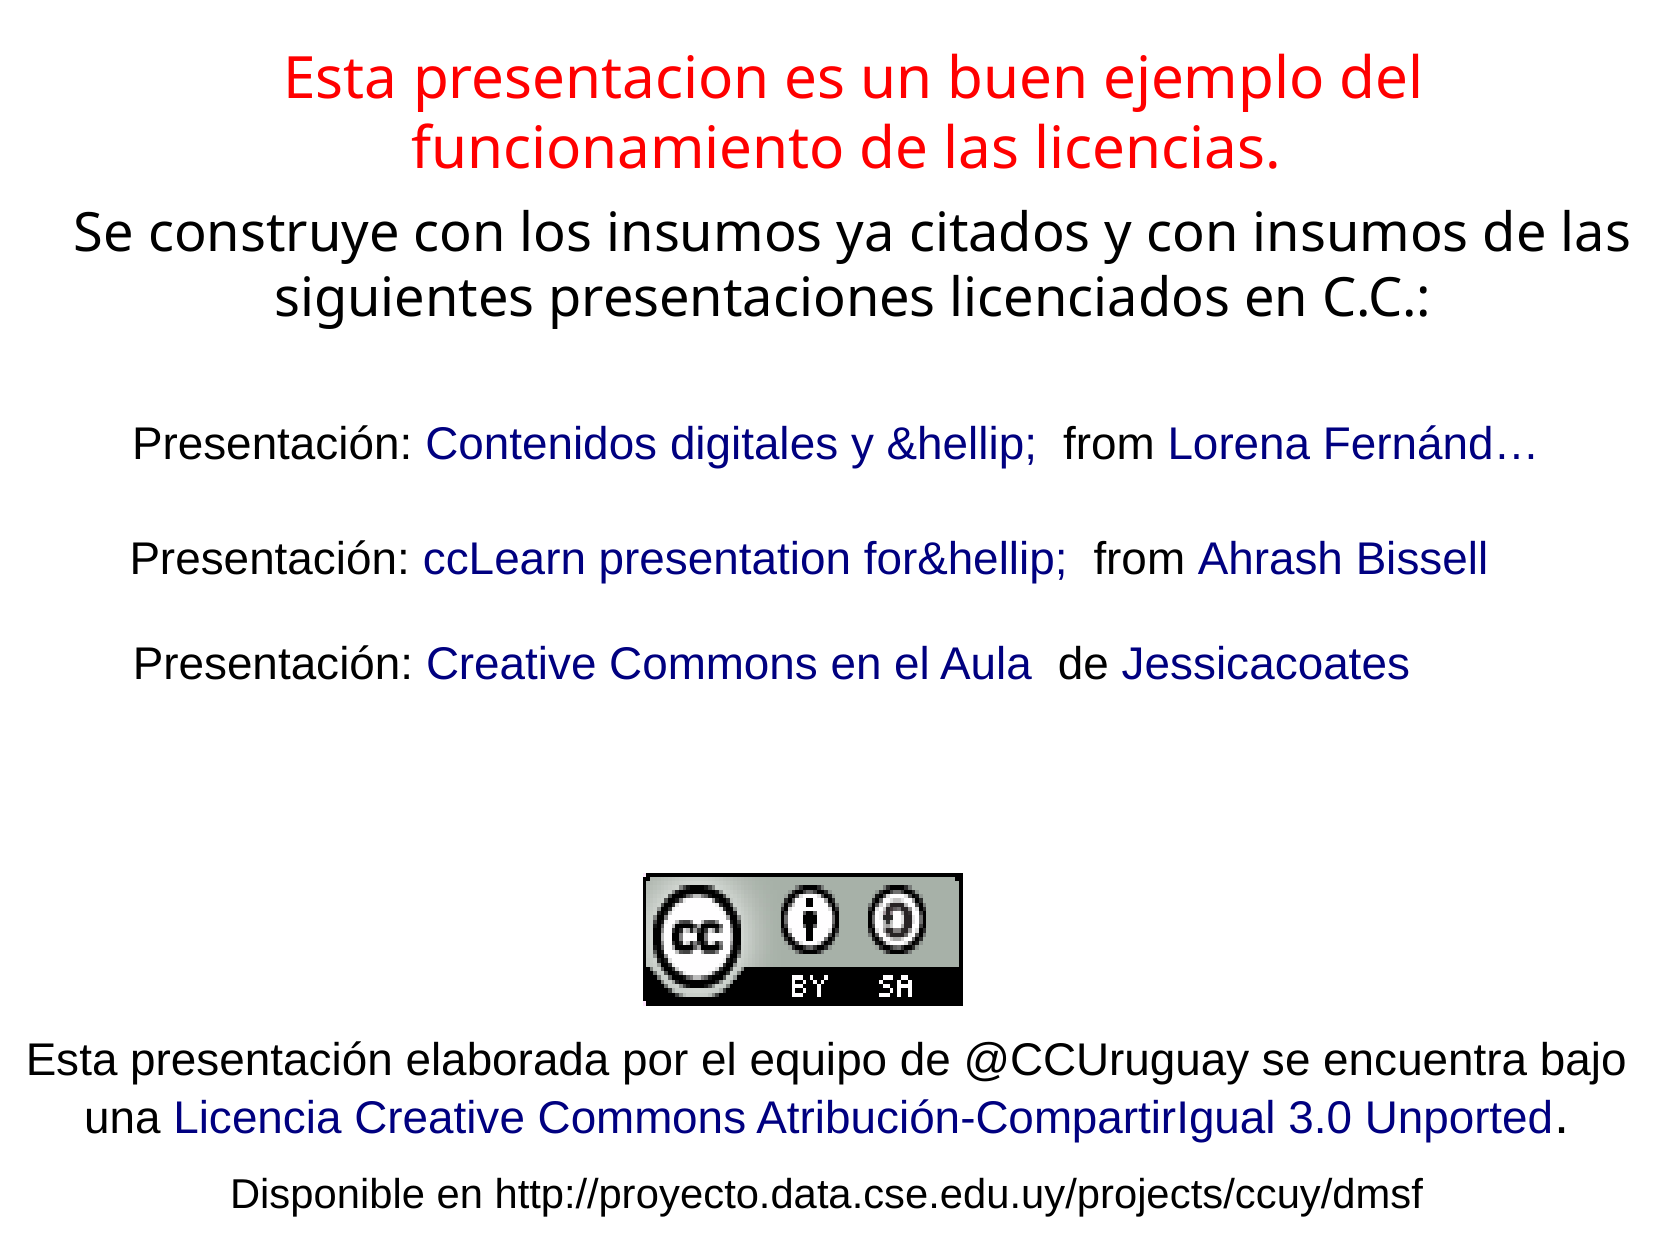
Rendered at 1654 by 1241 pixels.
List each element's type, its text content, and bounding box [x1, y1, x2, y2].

text_box Presentación: Contenidos digitales y &hellip; from Lorena Fernánd… [117, 410, 1654, 477]
picture [643, 873, 963, 1006]
text_box Presentación: Creative Commons en el Aula de Jessicacoates [118, 630, 1619, 697]
text_box Esta presentación elaborada por el equipo de @CCUruguay se encuentra bajo una Licencia Creative Commons Atribución-CompartirIgual 3.0 Unported. Disponible en http://proyecto.data.cse.edu.uy/projects/ccuy/dmsf [0, 1026, 1654, 1225]
list Esta presentacion es un buen ejemplo del funcionamiento de las licencias. Se construye con los insumos ya citados y con insumos de las siguientes presentaciones licenciados en C.C.: [53, 32, 1654, 335]
text_box Presentación: ccLearn presentation for&hellip; from Ahrash Bissell [114, 525, 1619, 592]
